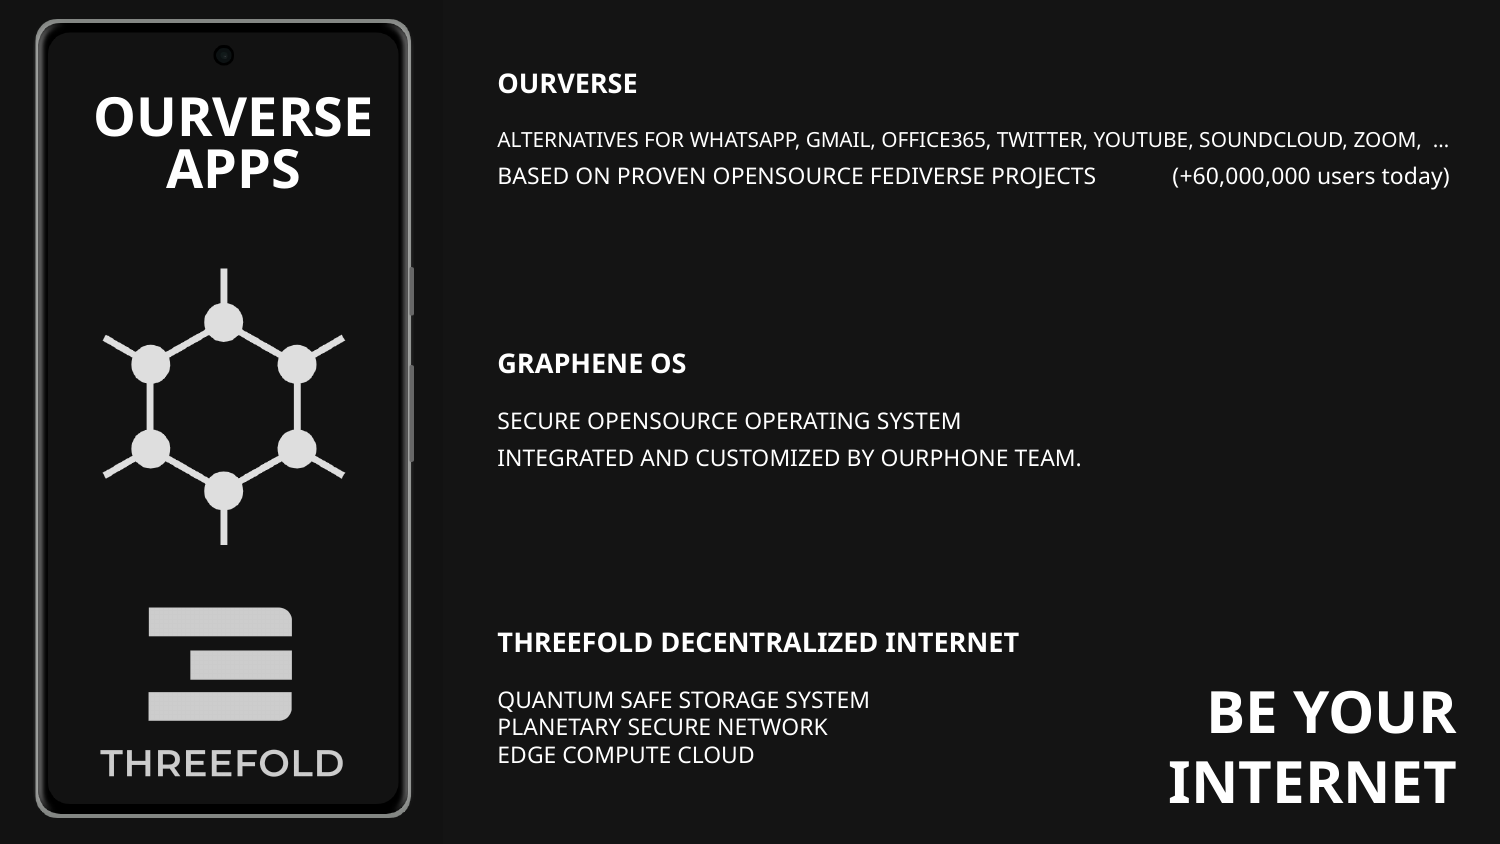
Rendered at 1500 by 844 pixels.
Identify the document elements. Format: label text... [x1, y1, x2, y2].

text_box BE YOUR INTERNET [908, 659, 1473, 830]
text_box THREEFOLD DECENTRALIZED INTERNET QUANTUM SAFE STORAGE SYSTEM PLANETARY SECURE NETWORK EDGE COMPUTE CLOUD [482, 610, 1179, 783]
text_box OURVERSE APPS [59, 80, 408, 189]
text_box OURVERSE ALTERNATIVES FOR WHATSAPP, GMAIL, OFFICE365, TWITTER, YOUTUBE, SOUNDCLOUD, ZOOM, … BASED ON PROVEN OPENSOURCE FEDIVERSE PROJECTS (+60,000,000 users today) [482, 51, 1493, 204]
text_box GRAPHENE OS SECURE OPENSOURCE OPERATING SYSTEM INTEGRATED AND CUSTOMIZED BY OURPHONE TEAM. [482, 331, 1238, 487]
picture [0, 0, 443, 844]
